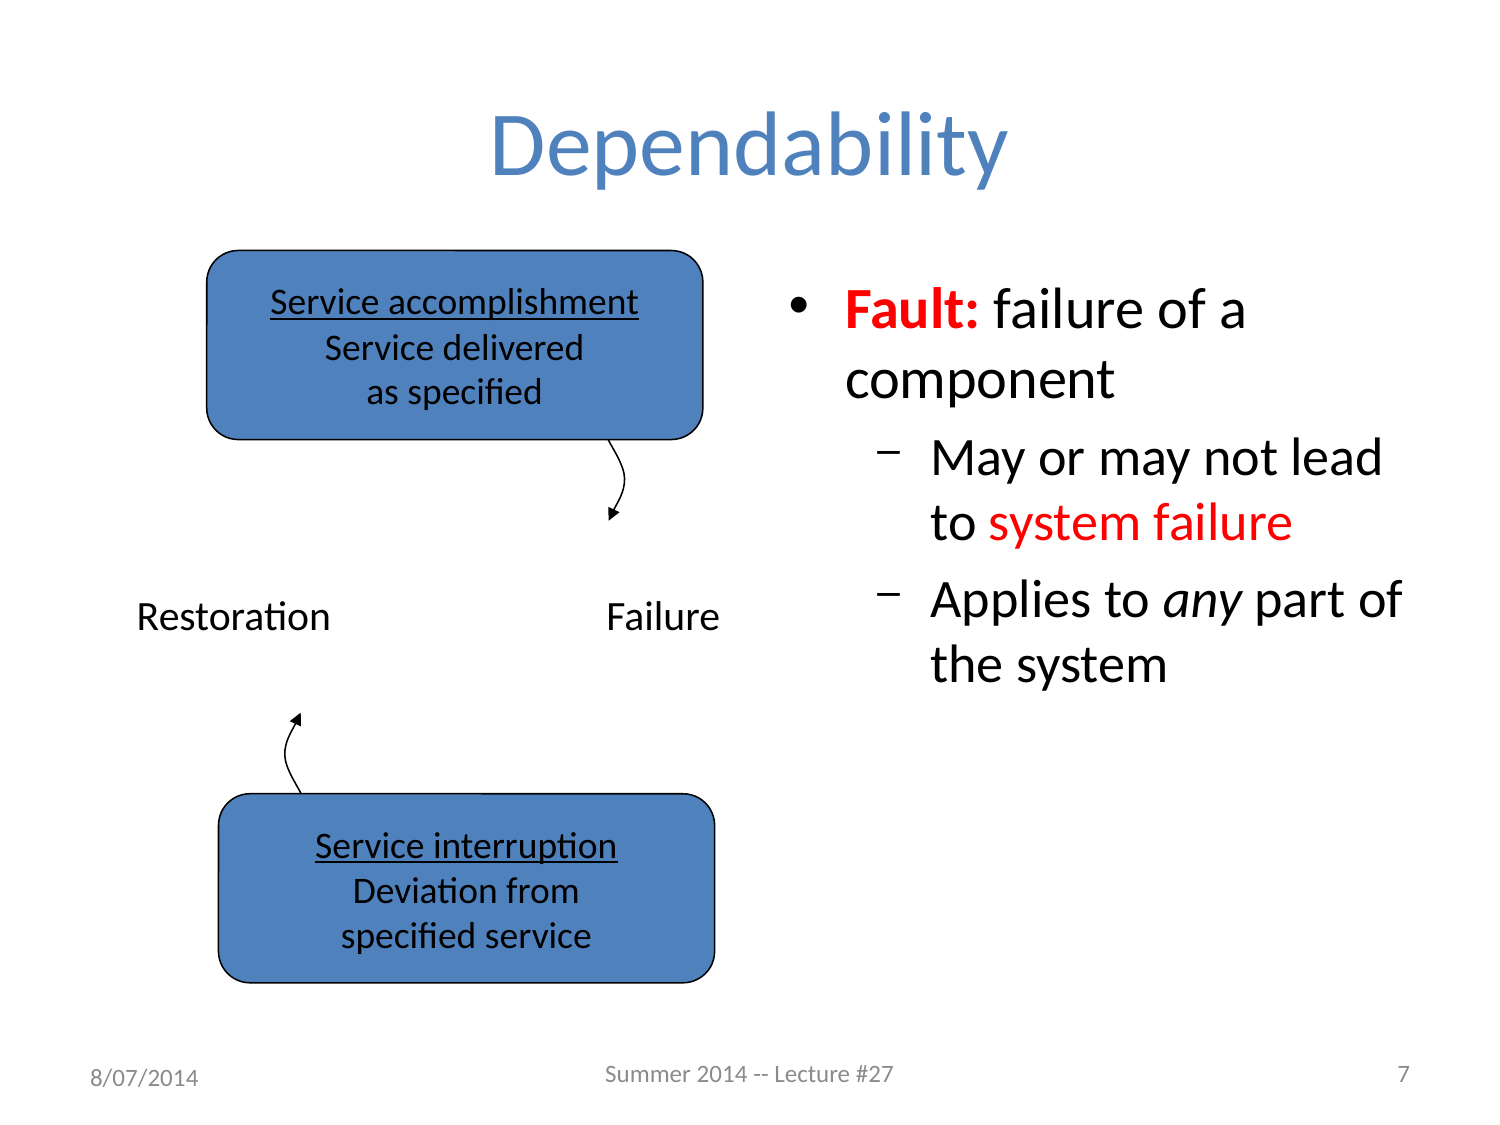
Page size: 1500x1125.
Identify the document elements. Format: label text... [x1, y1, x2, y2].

title Dependability [75, 45, 1425, 233]
list Fault: failure of a component May or may not lead to system failure Applies to any part of the system [773, 262, 1424, 1073]
text_box Service interruption Deviation from specified service [218, 793, 715, 983]
text_box Failure [591, 581, 736, 647]
text_box Service accomplishment Service delivered as specified [206, 250, 703, 440]
slide_number <number> [1074, 1042, 1425, 1103]
text_box Restoration [121, 581, 346, 647]
footer Summer 2014 -- Lecture #27 [512, 1042, 988, 1103]
slide_number 8/07/2014 [75, 1046, 425, 1107]
